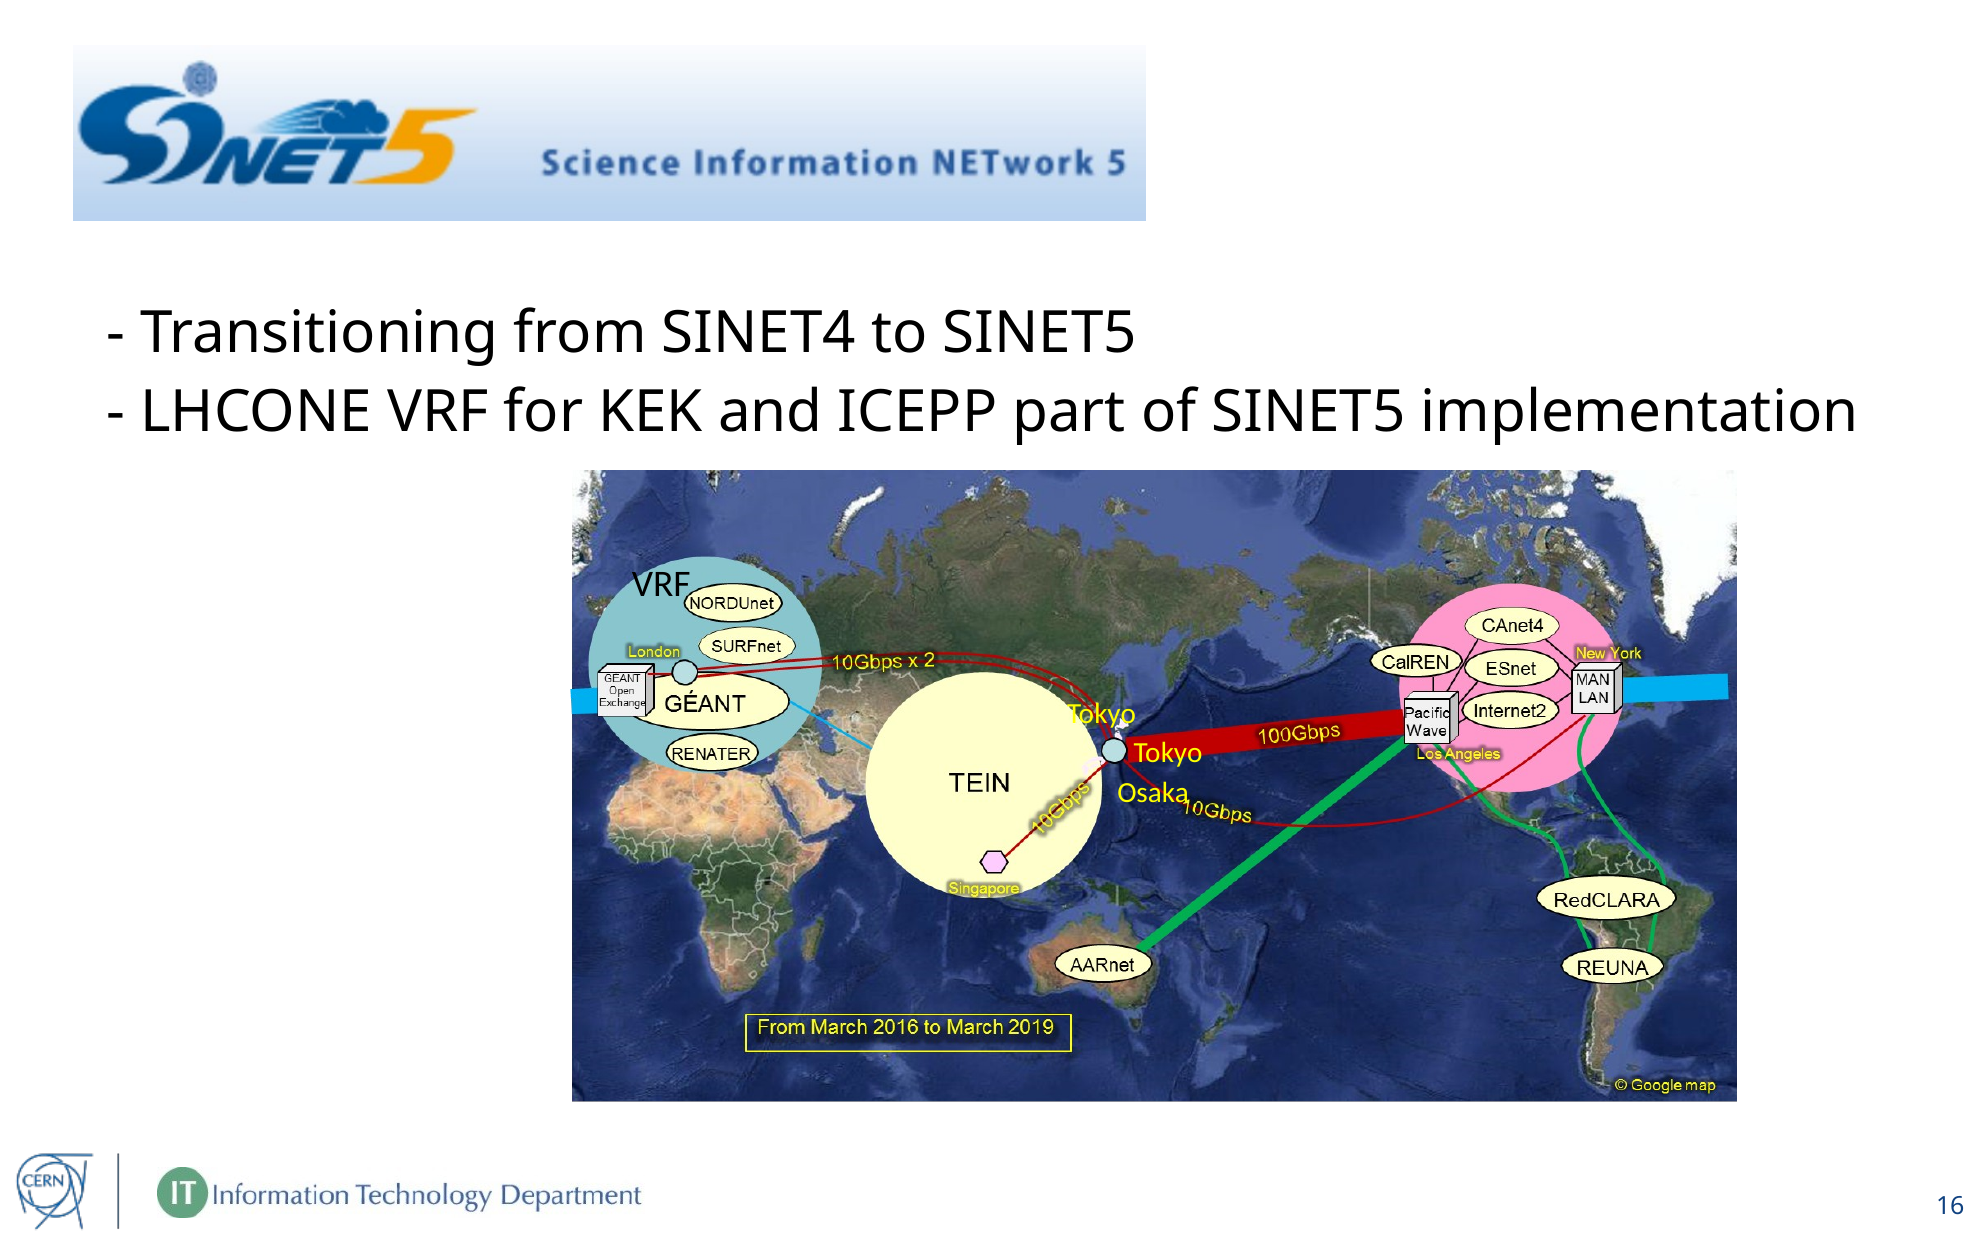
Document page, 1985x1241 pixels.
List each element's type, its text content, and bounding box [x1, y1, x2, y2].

picture [16, 1188, 64, 1236]
picture [73, 45, 1146, 221]
picture [51, 1200, 64, 1215]
text_box Tokyo [1052, 687, 1151, 738]
picture [19, 1188, 64, 1207]
picture [570, 470, 1741, 1109]
text_box Osaka [1102, 766, 1204, 817]
text_box Tokyo [1118, 726, 1218, 776]
text_box VRF [617, 551, 706, 612]
picture [38, 1207, 55, 1215]
text_box - Transitioning from SINET4 to SINET5 - LHCONE VRF for KEK and ICEPP part of SINET5 implementation [91, 203, 1921, 1241]
